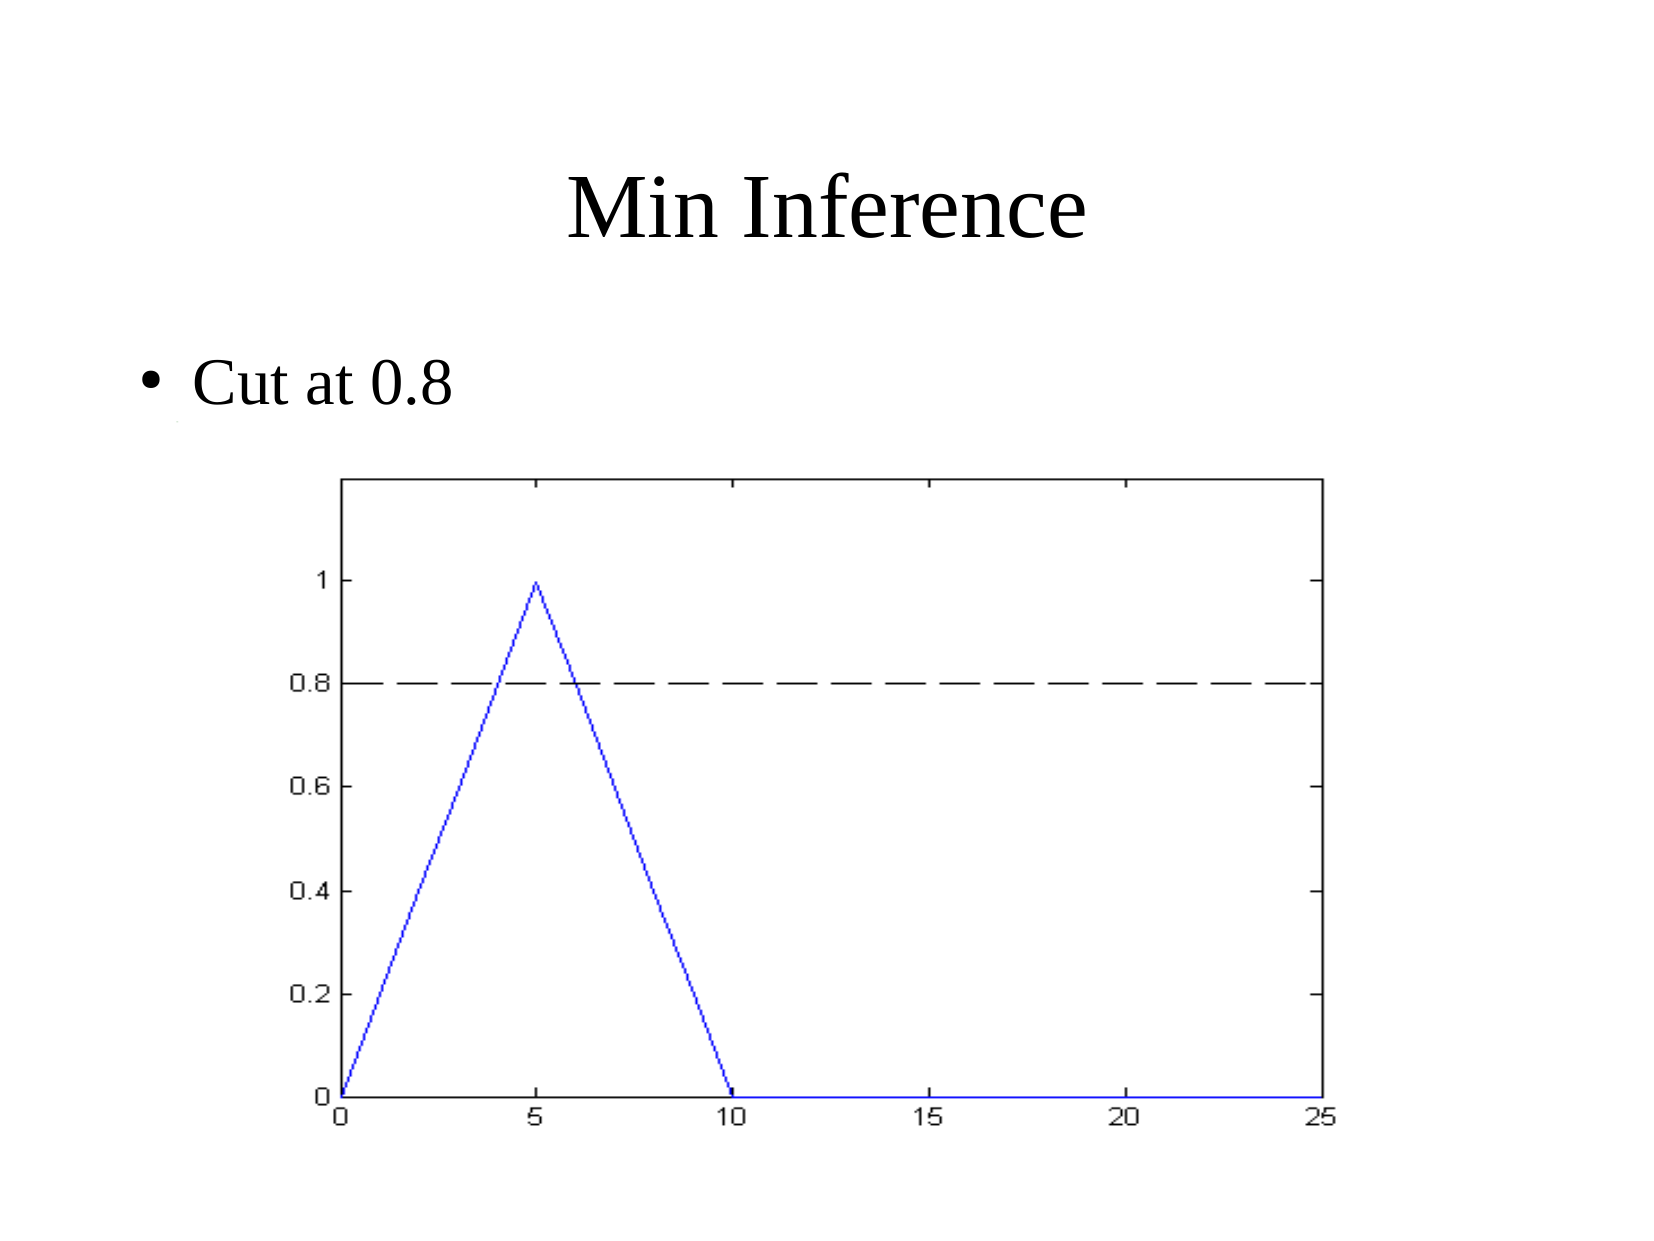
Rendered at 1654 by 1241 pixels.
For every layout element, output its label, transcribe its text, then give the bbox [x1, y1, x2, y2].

chart [176, 421, 1442, 1180]
title Min Inference [121, 102, 1534, 311]
list Cut at 0.8 [121, 344, 1534, 423]
